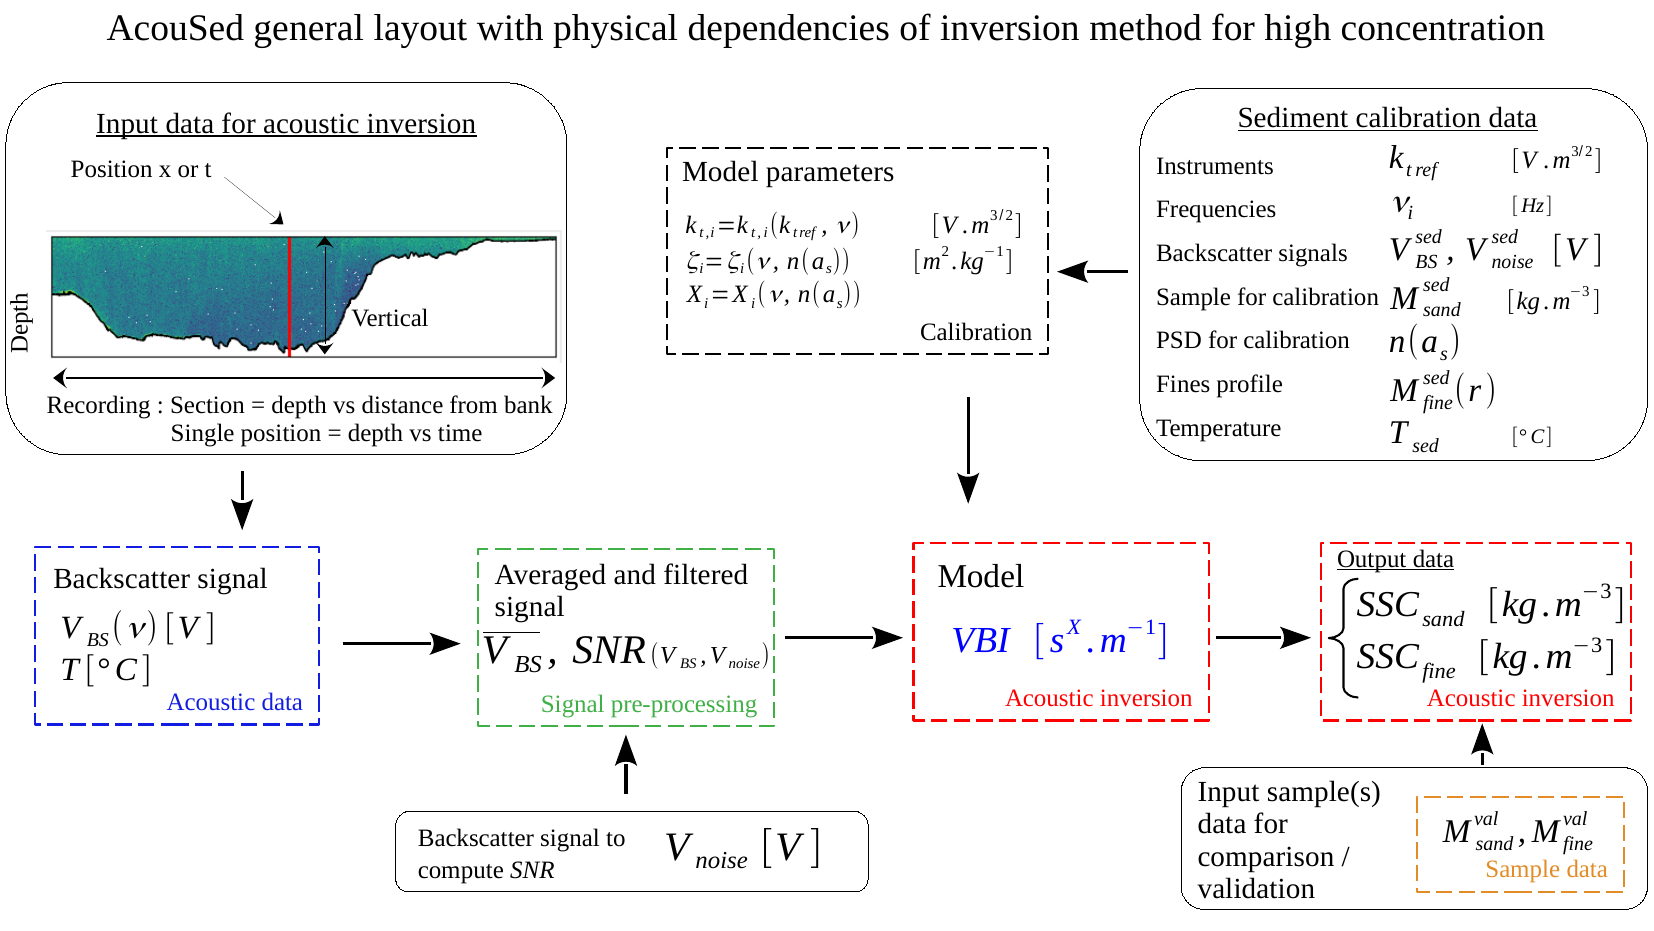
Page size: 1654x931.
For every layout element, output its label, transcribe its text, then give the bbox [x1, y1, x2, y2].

chart [475, 627, 777, 678]
text_box Sample data [1417, 797, 1625, 892]
text_box Averaged and filtered signal [478, 549, 768, 632]
text_box Backscatter signal to compute SNR [401, 811, 650, 871]
chart [1382, 154, 1608, 457]
text_box Vertical [336, 296, 470, 349]
chart [657, 823, 828, 874]
text_box Depth [6, 276, 50, 369]
picture [46, 230, 562, 363]
text_box Signal pre-processing [478, 548, 774, 627]
text_box Acoustic data [35, 547, 319, 725]
text_box Recording : Section = depth vs distance from bank Single position = depth vs time [31, 383, 579, 455]
text_box Model parameters [667, 147, 925, 195]
text_box Position x or t [55, 160, 237, 200]
text_box Signal pre-processing [478, 678, 774, 727]
text_box Acoustic inversion [1320, 543, 1631, 721]
text_box Output data [1303, 537, 1489, 580]
text_box Depth [0, 276, 5, 369]
chart [679, 206, 1028, 311]
text_box AcouSed general layout with physical dependencies of inversion method for high concentration [0, 0, 1654, 60]
text_box Input sample(s) data for comparison / validation [1181, 766, 1418, 826]
text_box Input data for acoustic inversion [35, 100, 538, 160]
text_box Acoustic inversion [913, 543, 1209, 721]
text_box Sediment calibration data [1151, 94, 1625, 154]
text_box Instruments Frequencies Backscatter signals Sample for calibration PSD for calibration Fines profile Temperature [1139, 138, 1447, 467]
text_box Calibration [667, 147, 1049, 355]
